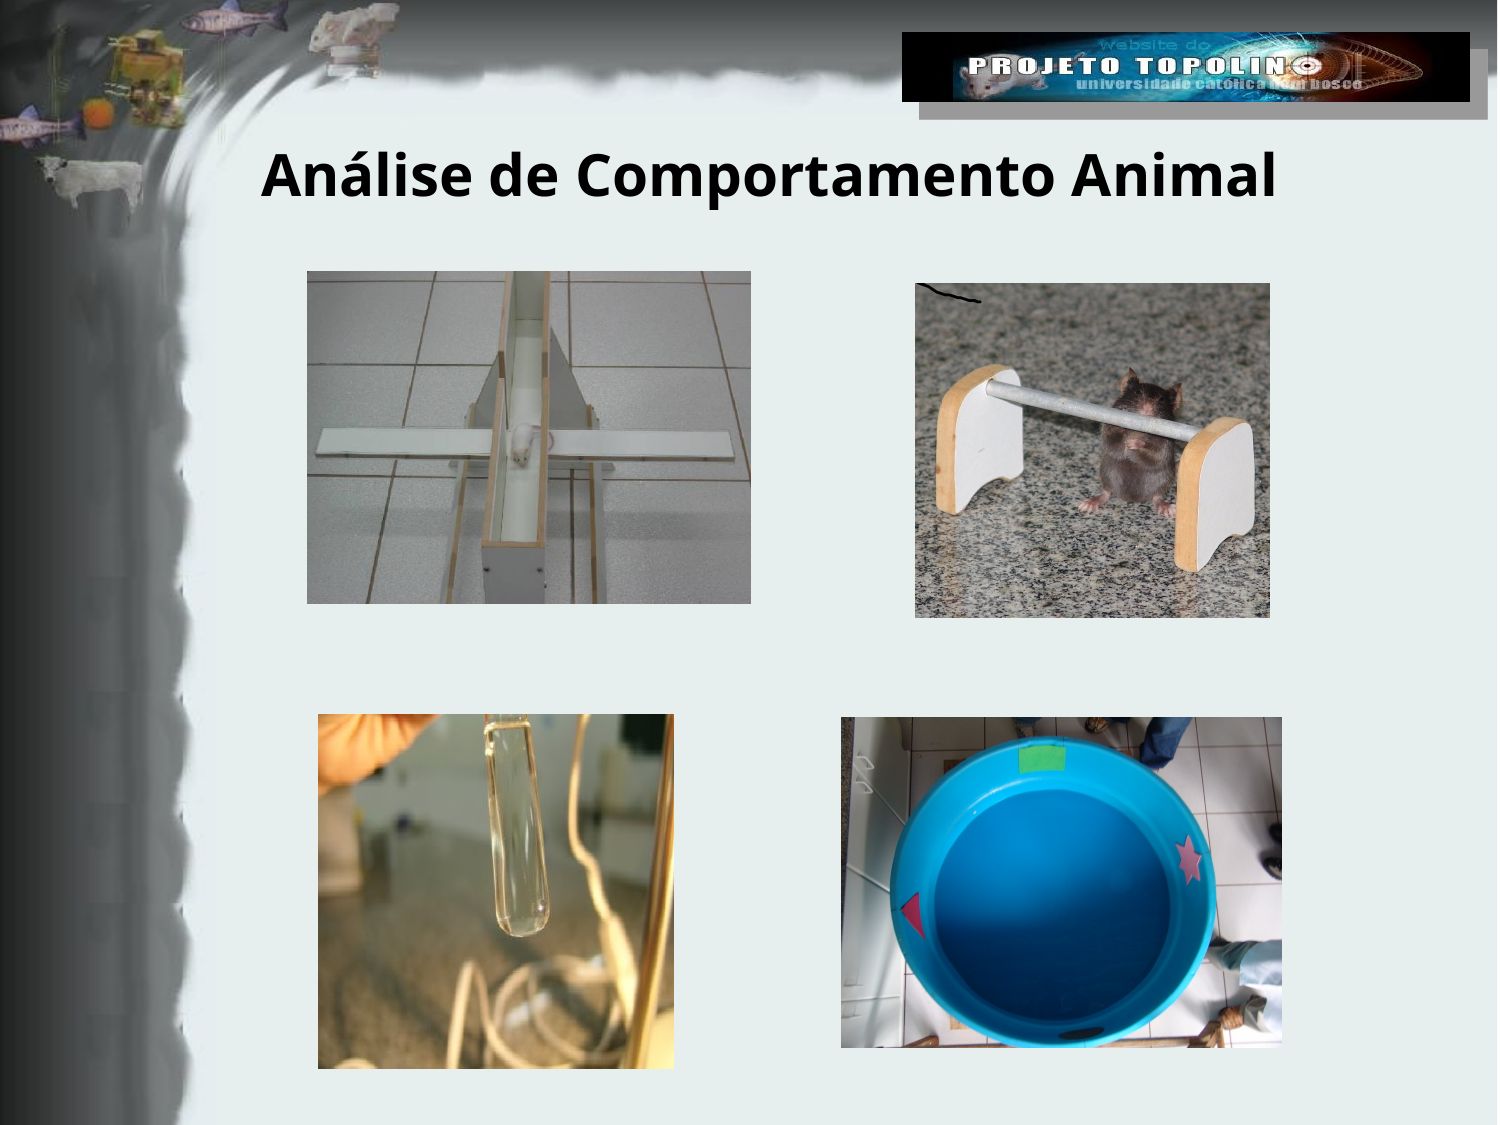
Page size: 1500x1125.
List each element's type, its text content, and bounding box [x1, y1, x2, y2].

title Análise de Comportamento Animal [246, 79, 1500, 268]
picture [0, 0, 1498, 1125]
